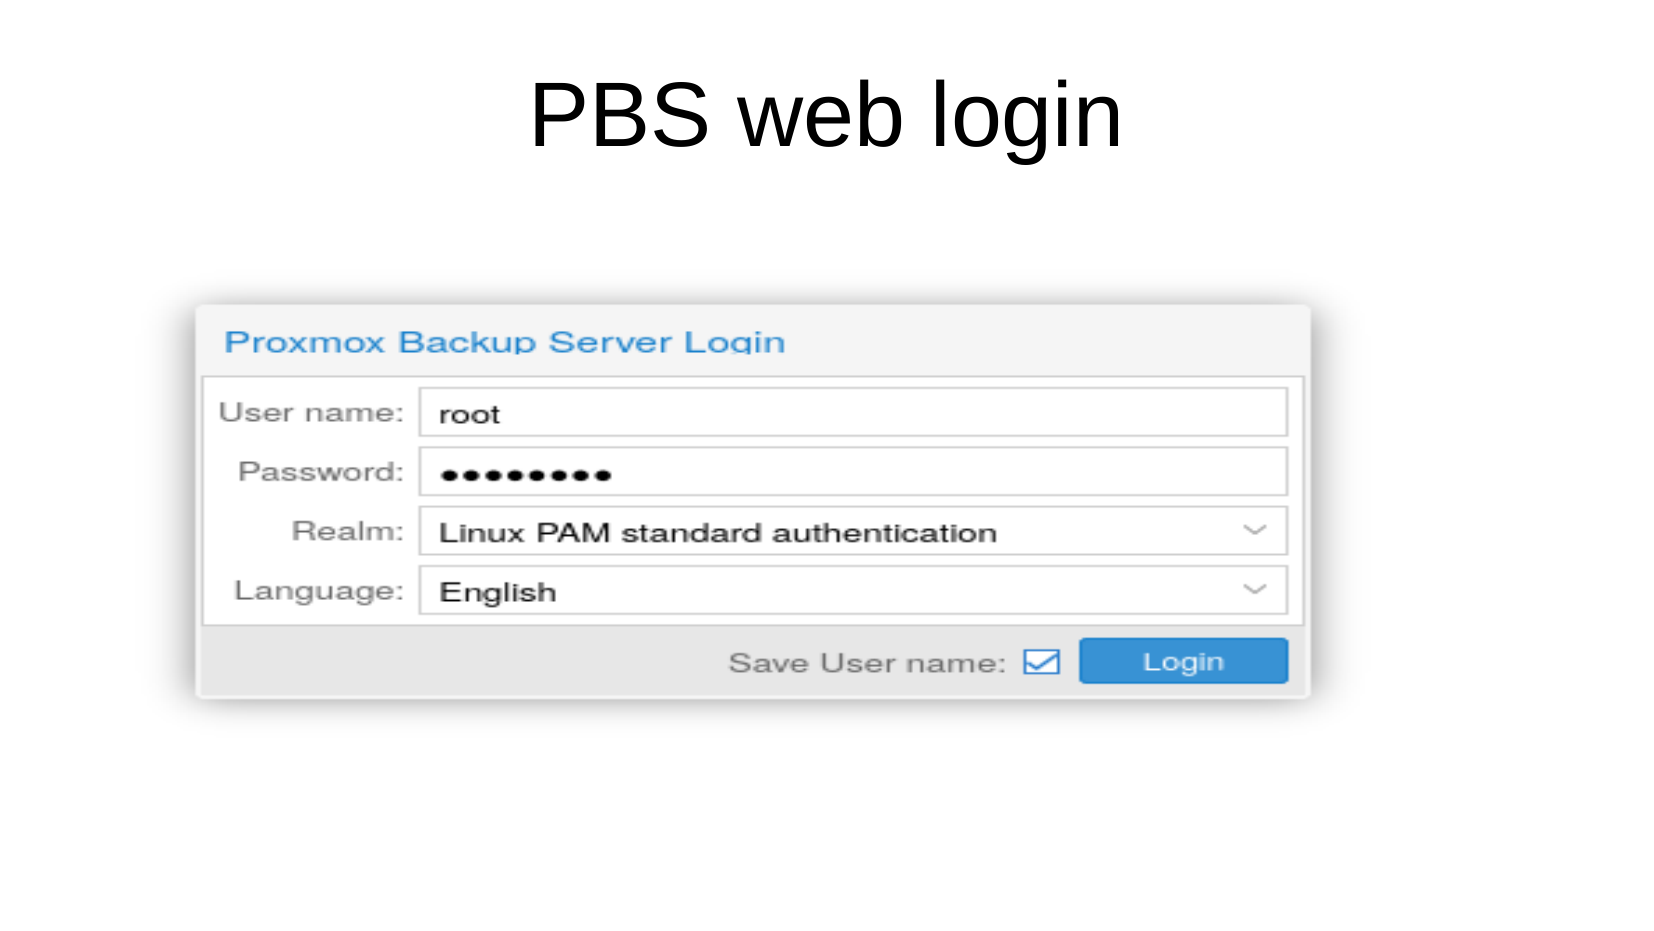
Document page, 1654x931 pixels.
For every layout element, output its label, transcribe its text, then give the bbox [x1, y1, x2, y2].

title PBS web login [82, 37, 1571, 193]
picture [82, 217, 1571, 758]
